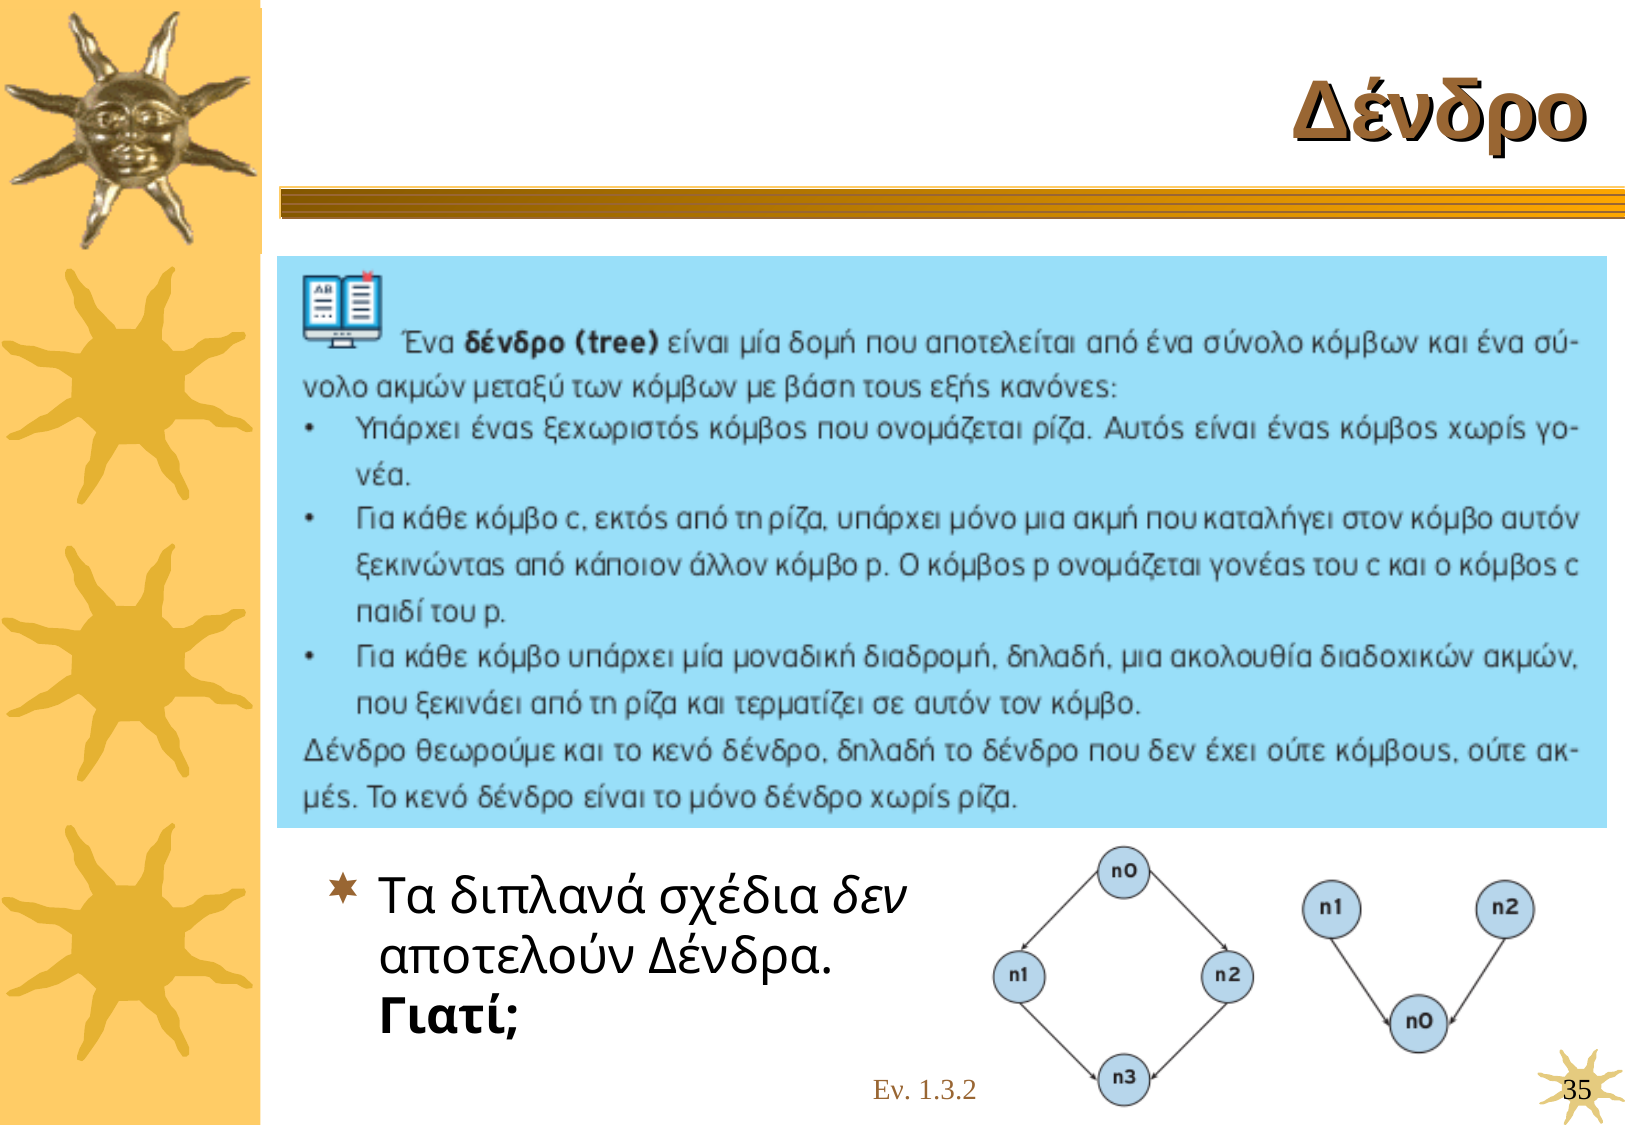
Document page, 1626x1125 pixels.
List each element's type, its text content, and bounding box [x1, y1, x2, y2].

text_box Δένδρο [0, 0, 1625, 163]
picture [985, 841, 1264, 1123]
picture [1, 163, 262, 254]
picture [1288, 869, 1542, 1063]
text_box Τα διπλανά σχέδια δεν αποτελούν Δένδρα. Γιατί; [307, 856, 928, 1063]
picture [277, 256, 1607, 828]
